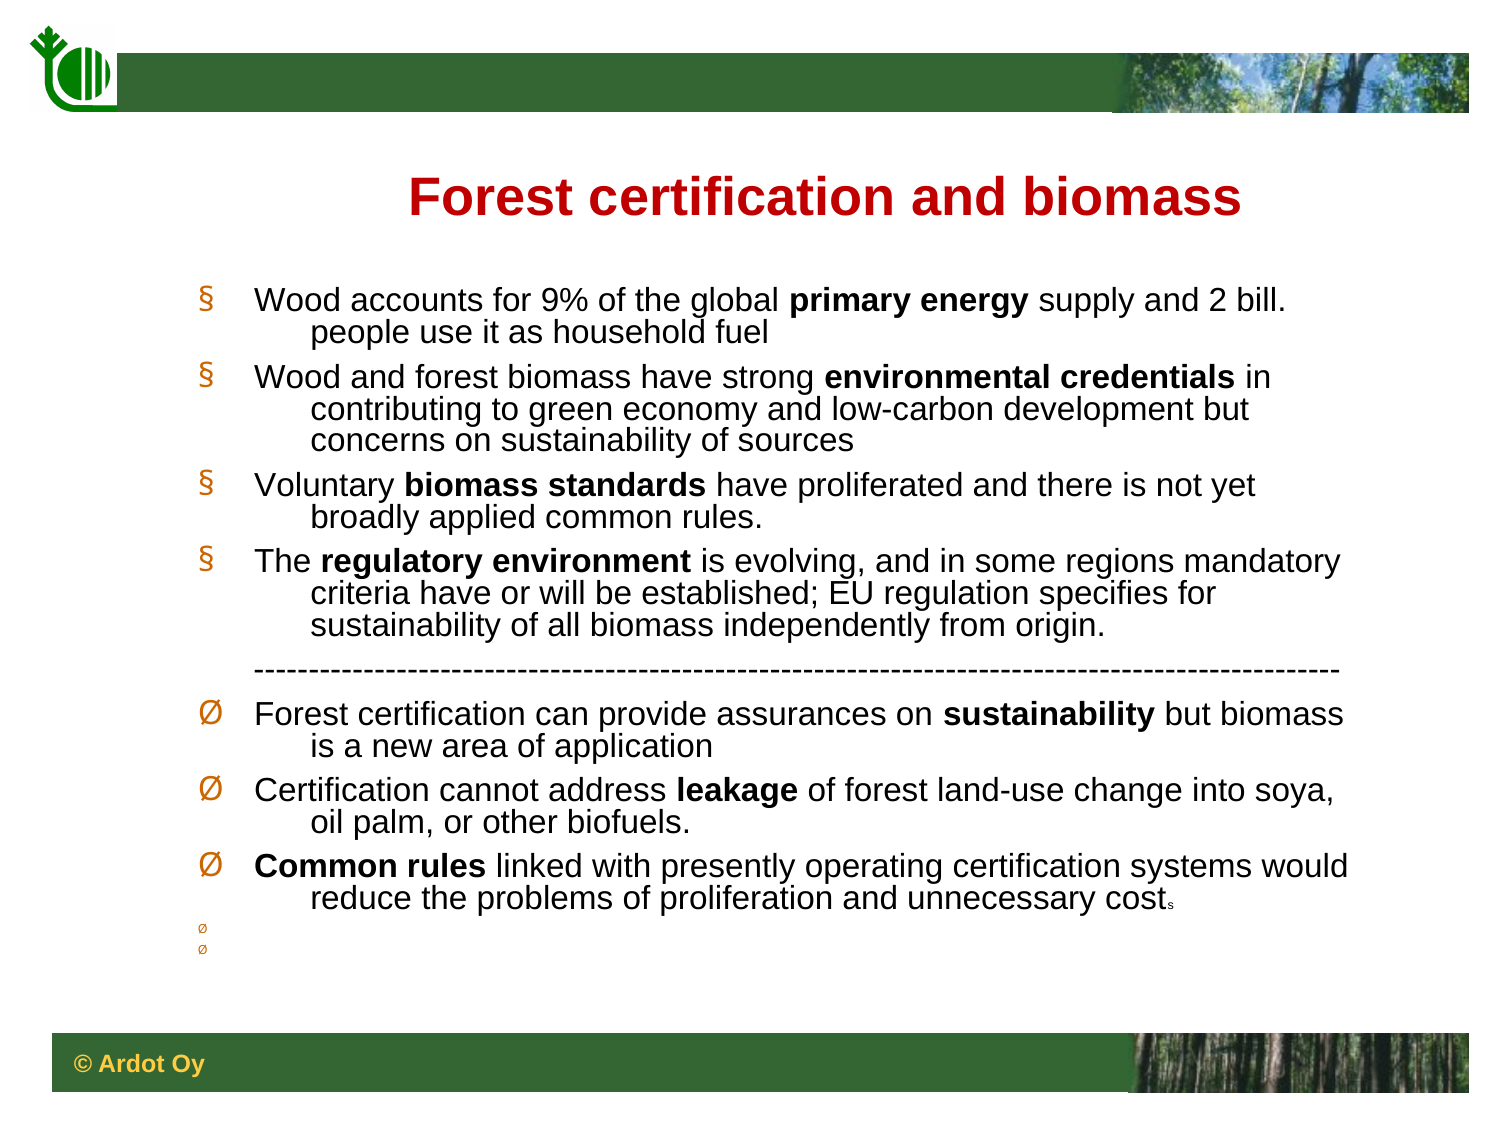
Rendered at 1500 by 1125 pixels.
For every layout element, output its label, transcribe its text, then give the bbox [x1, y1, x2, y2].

title Forest certification and biomass [239, 137, 1413, 250]
list Wood accounts for 9% of the global primary energy supply and 2 bill. people use it as household fuel Wood and forest biomass have strong environmental credentials in contributing to green economy and low-carbon development but concerns on sustainability of sources Voluntary biomass standards have proliferated and there is not yet broadly applied common rules. The regulatory environment is evolving, and in some regions mandatory criteria have or will be established; EU regulation specifies for sustainability of all biomass independently from origin. --------------------------------------------------------------------------------------------------- Forest certification can provide assurances on sustainability but biomass is a new area of application Certification cannot address leakage of forest land-use change into soya, oil palm, or other biofuels. Common rules linked with presently operating certification systems would reduce the problems of proliferation and unnecessary costs [183, 278, 1388, 976]
